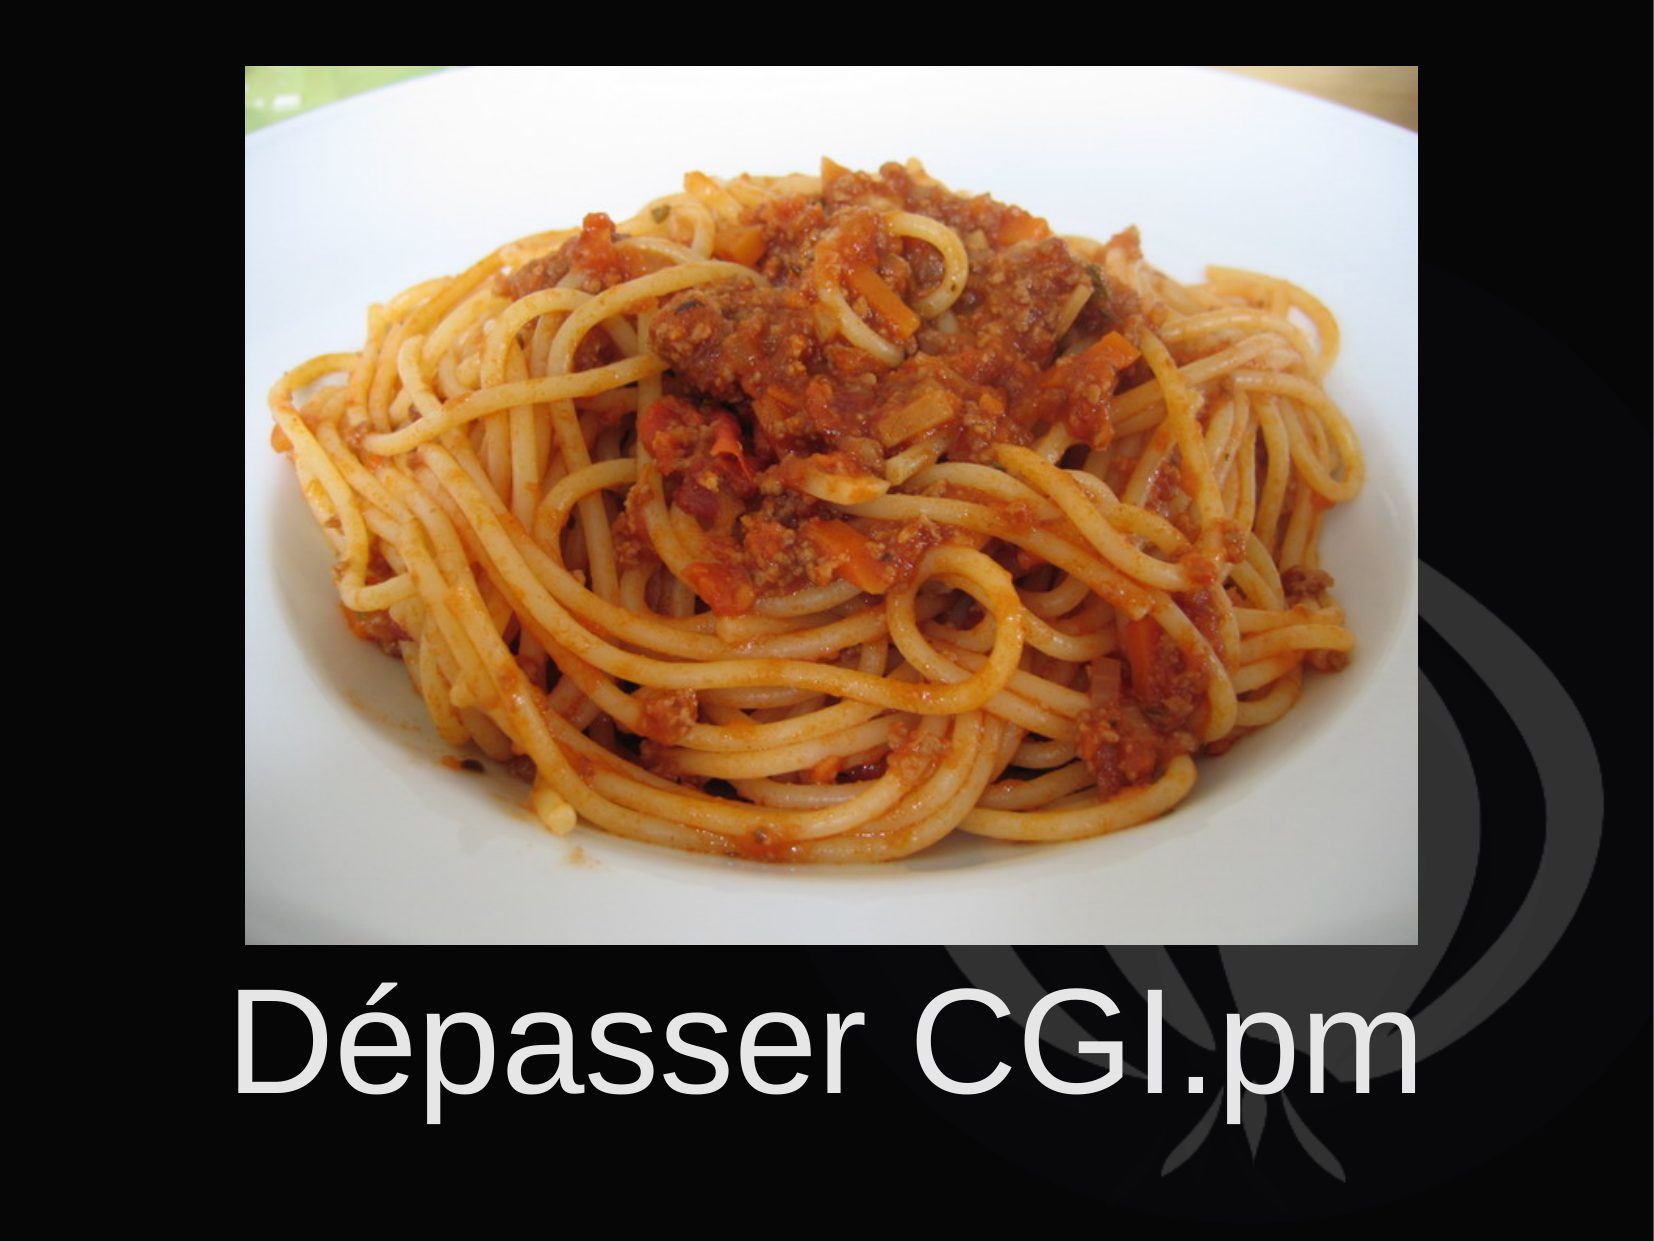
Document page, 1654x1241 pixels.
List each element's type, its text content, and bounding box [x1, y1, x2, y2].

subtitle Dépasser CGI.pm [82, 0, 1571, 1206]
picture [0, 0, 1654, 1241]
